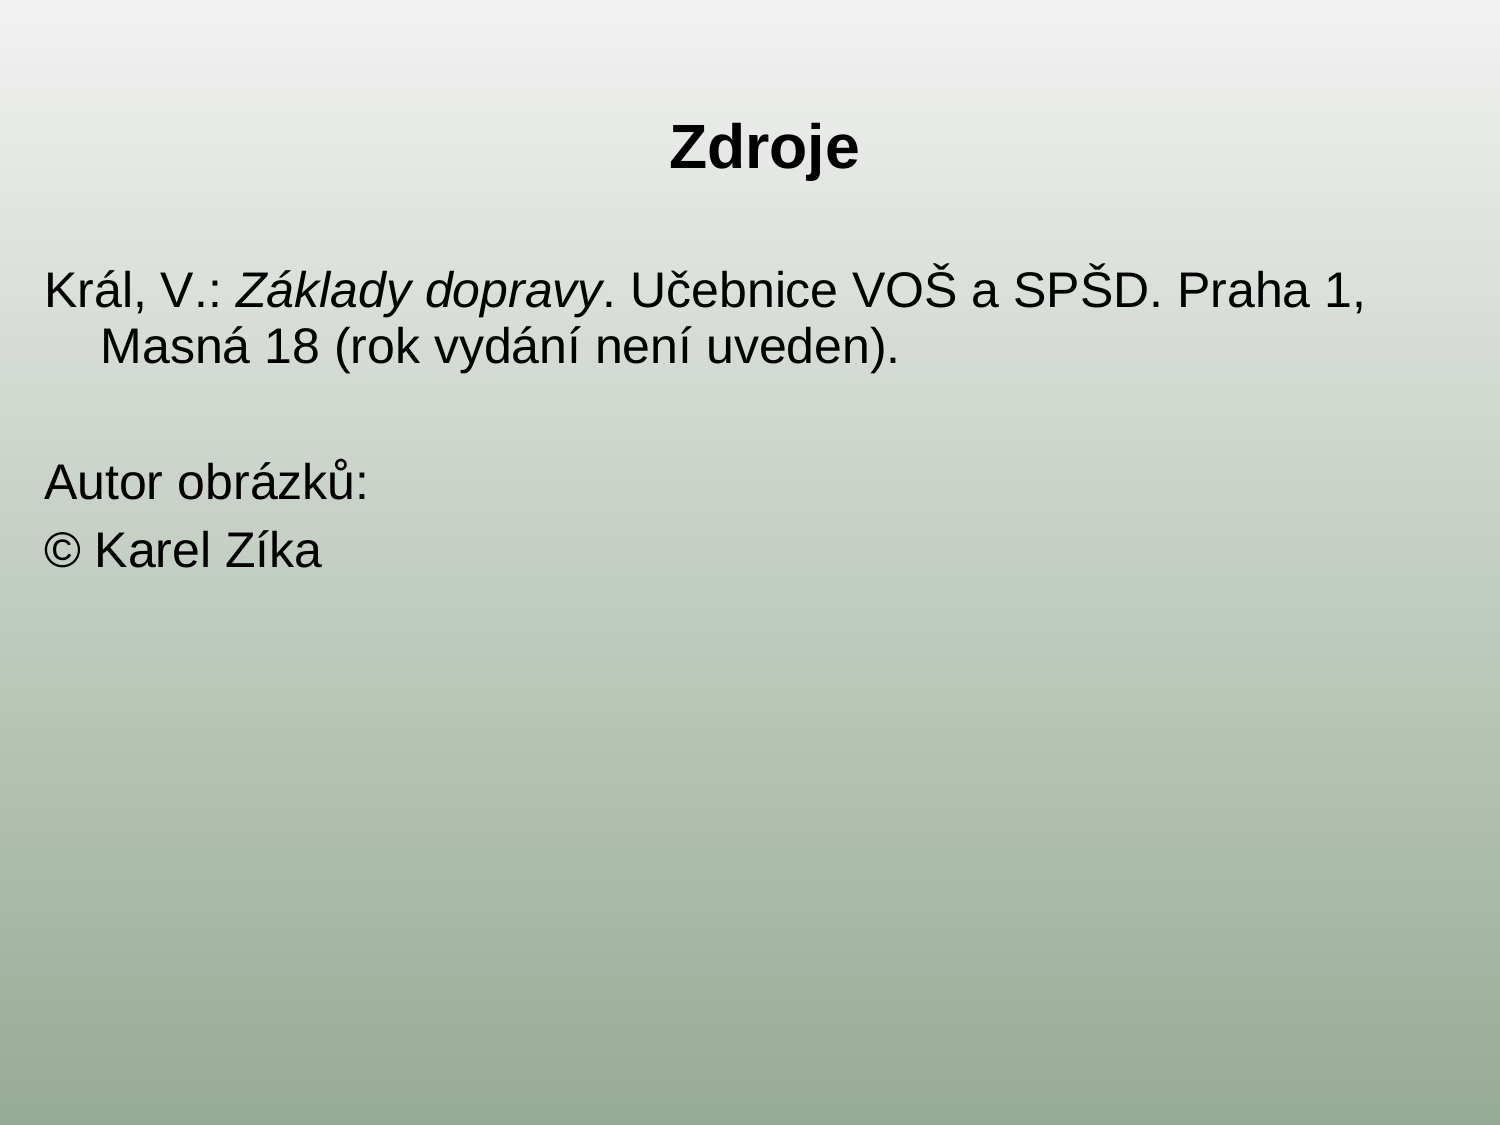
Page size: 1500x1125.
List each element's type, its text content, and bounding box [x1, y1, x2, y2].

list Zdroje Král, V.: Základy dopravy. Učebnice VOŠ a SPŠD. Praha 1, Masná 18 (rok vydání není uveden). Autor obrázků: © Karel Zíka [29, 104, 1500, 1067]
